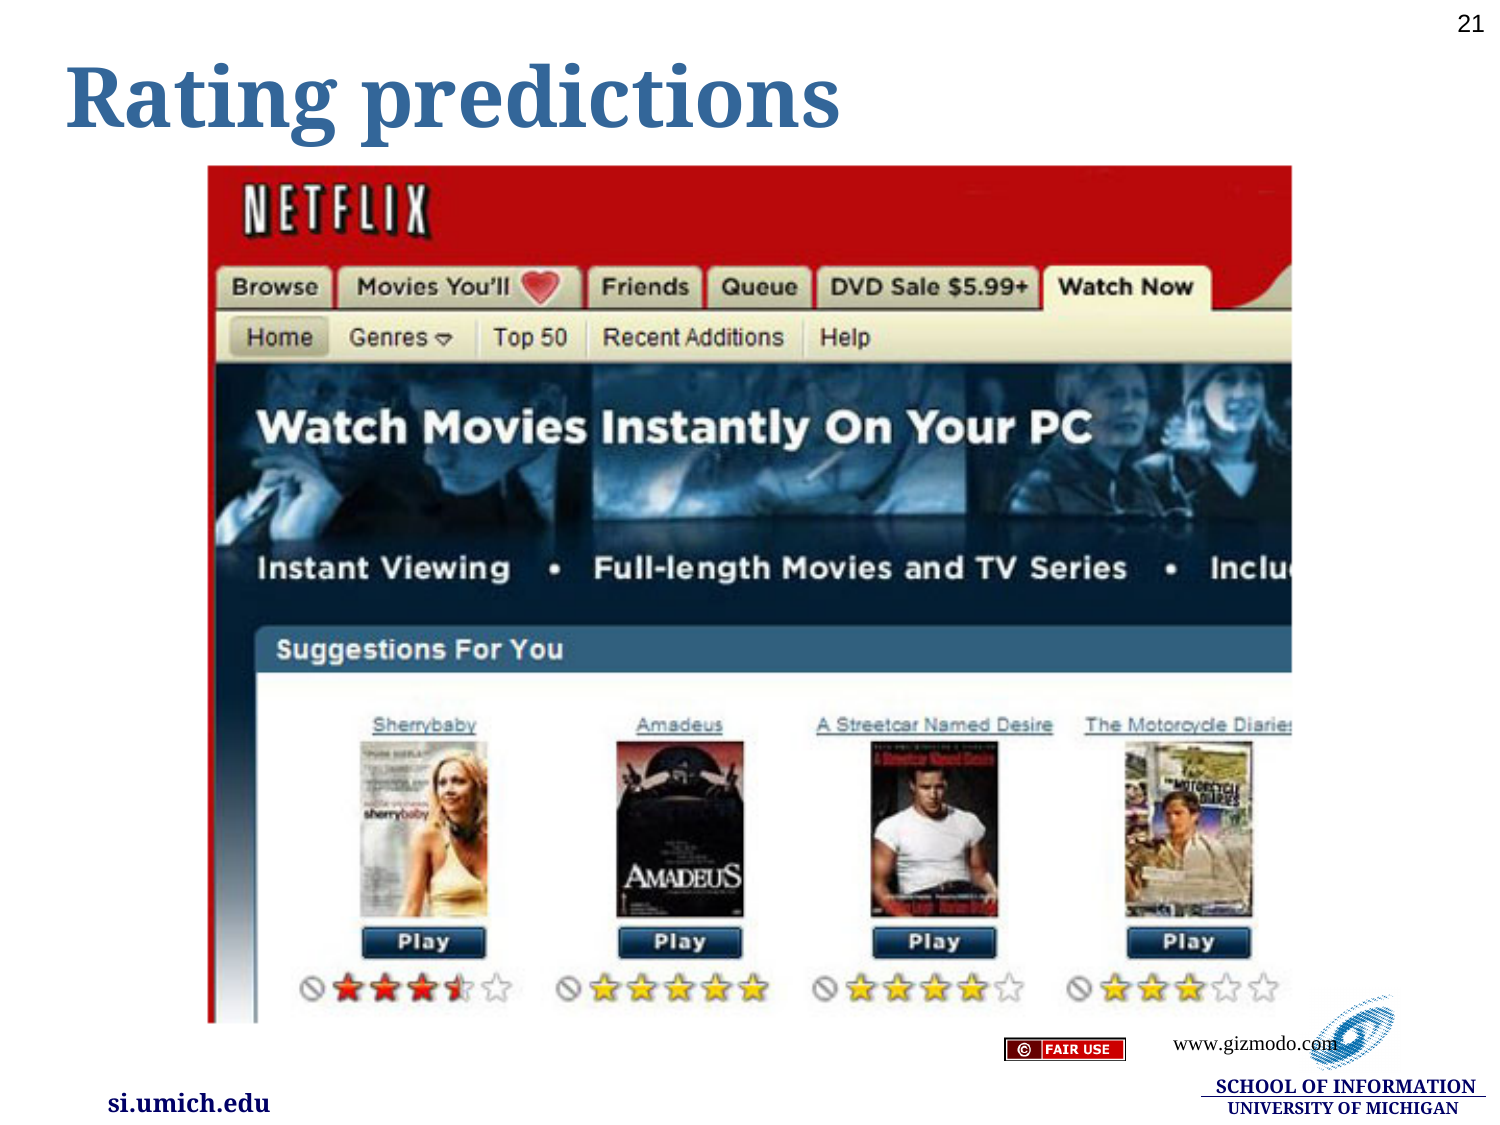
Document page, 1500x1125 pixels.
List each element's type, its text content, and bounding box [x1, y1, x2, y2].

title Rating predictions [50, 36, 1326, 152]
picture [1004, 1037, 1126, 1061]
text_box <number> [1337, 0, 1500, 51]
text_box www.gizmodo.com [1158, 1022, 1313, 1050]
picture [200, 162, 1401, 1073]
